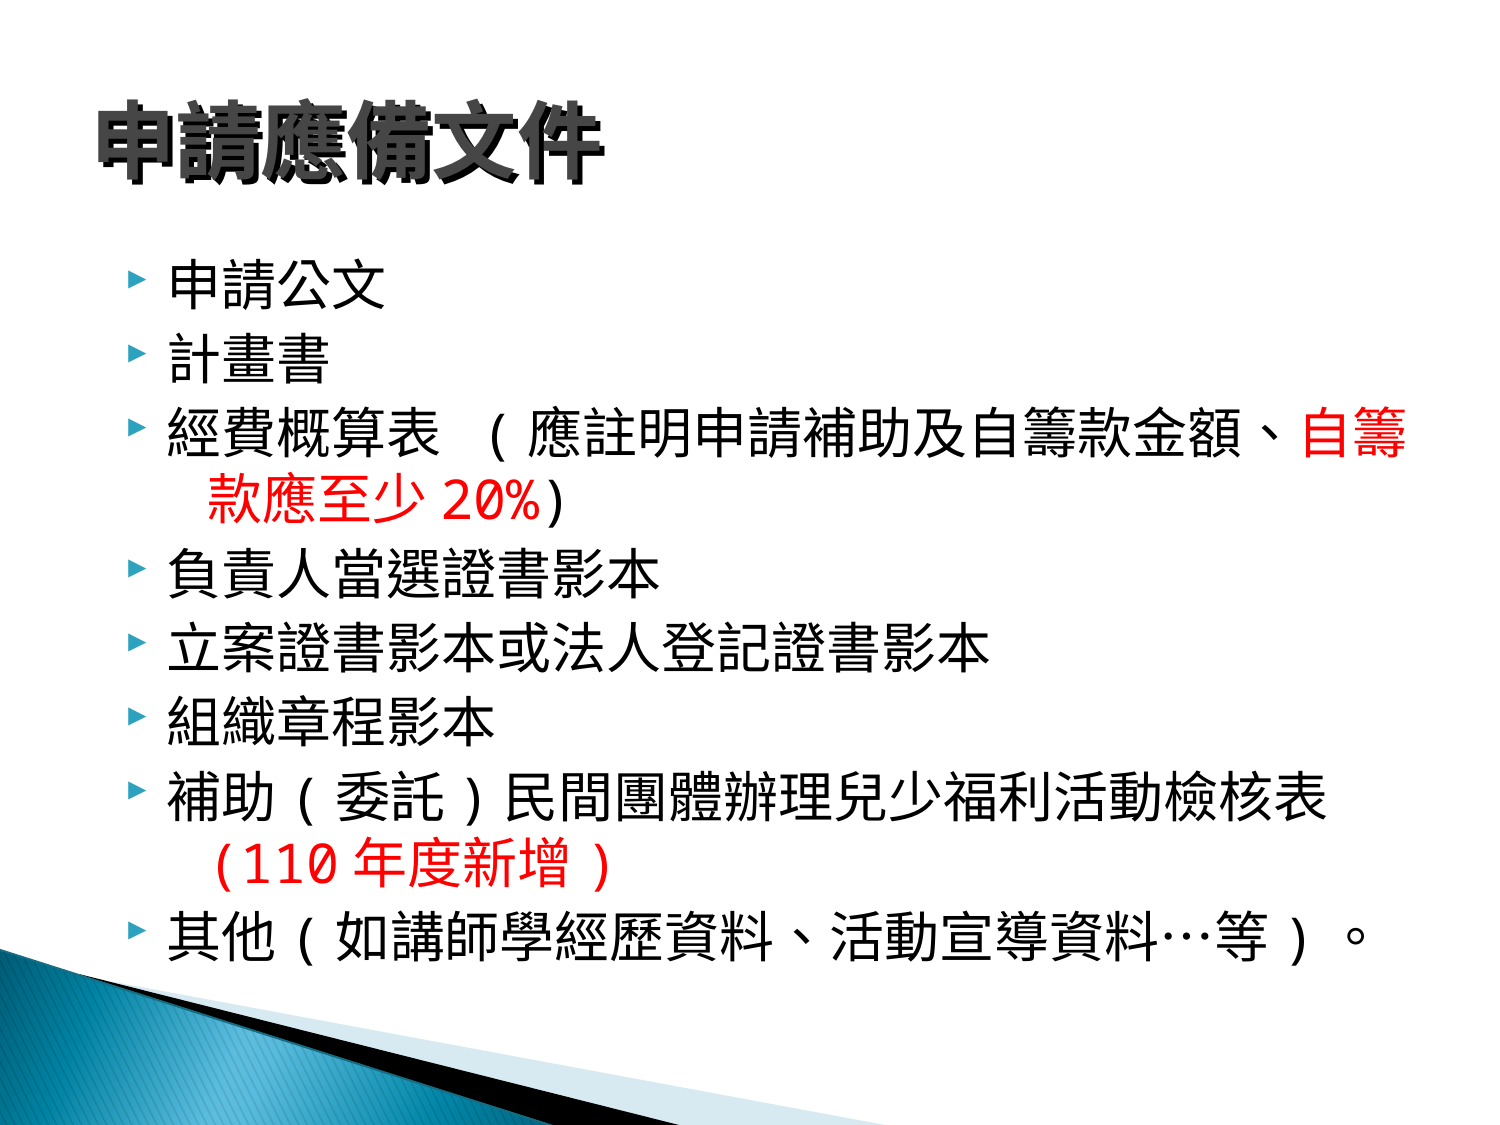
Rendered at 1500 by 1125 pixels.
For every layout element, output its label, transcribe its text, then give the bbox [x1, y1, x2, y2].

title 申請應備文件 [75, 45, 1426, 233]
list 申請公文 計畫書 經費概算表 (應註明申請補助及自籌款金額、自籌款應至少20%) 負責人當選證書影本 立案證書影本或法人登記證書影本 組織章程影本 補助(委託)民間團體辦理兒少福利活動檢核表(110年度新增) 其他(如講師學經歷資料、活動宣導資料…等)。 [75, 242, 1426, 986]
